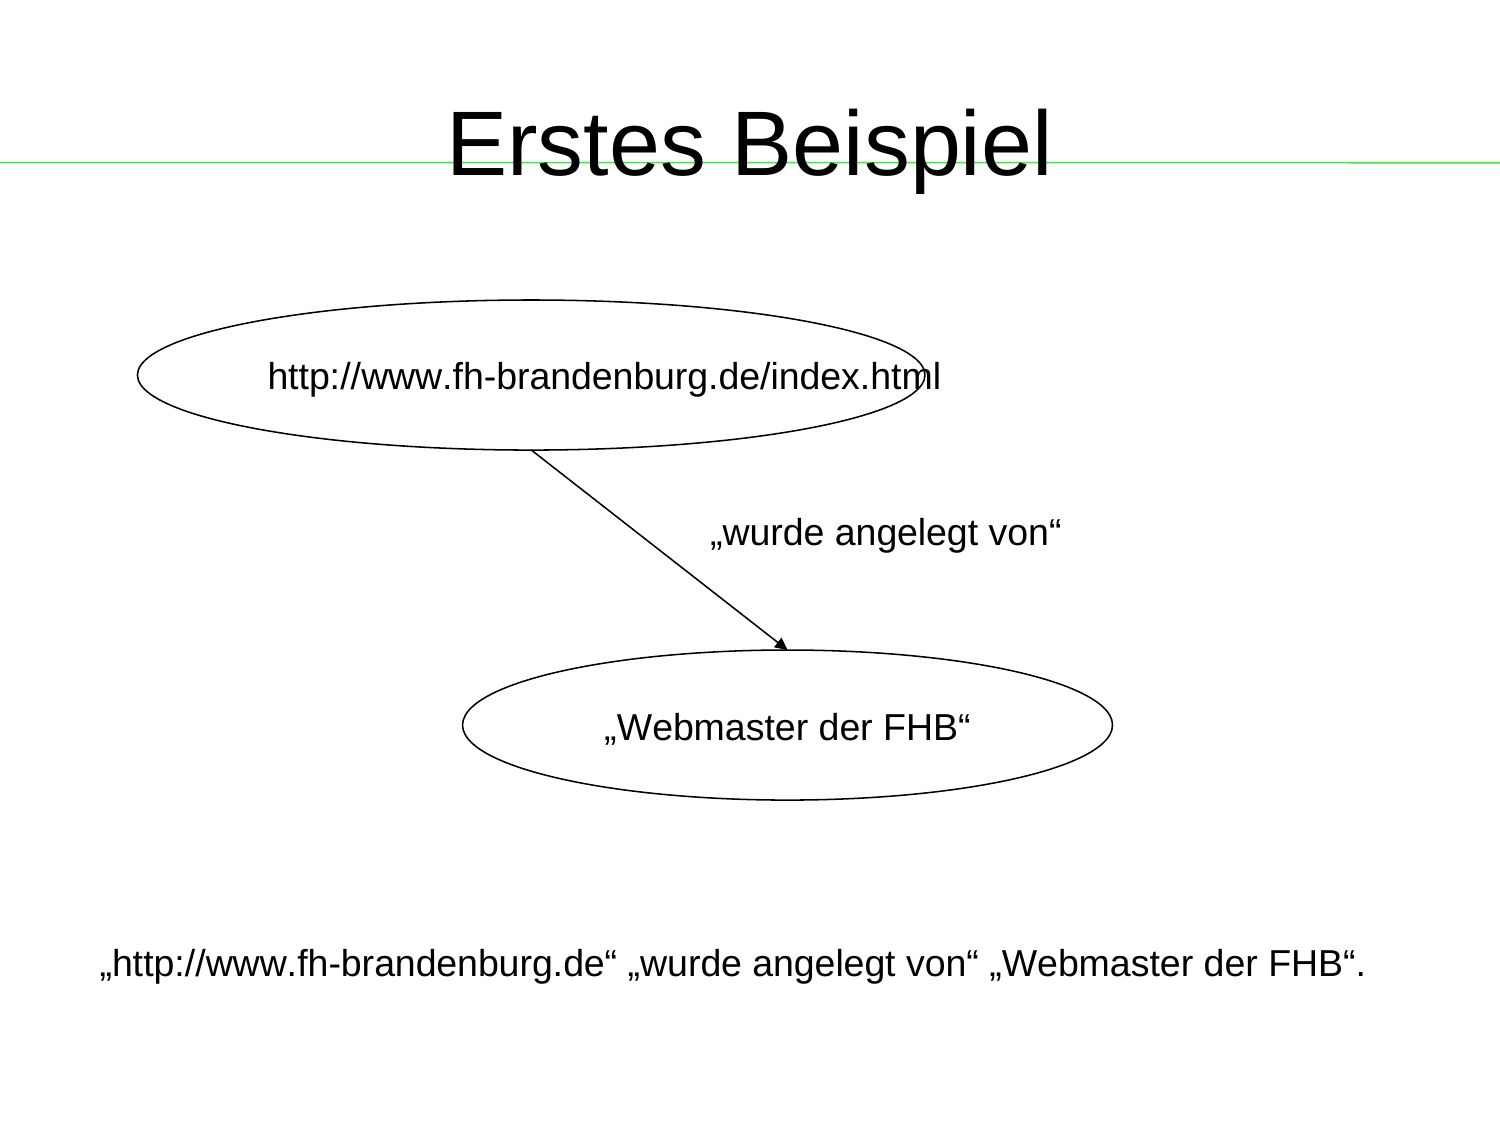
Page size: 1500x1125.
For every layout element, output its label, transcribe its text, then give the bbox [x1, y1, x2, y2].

text_box „http://www.fh-brandenburg.de“ „wurde angelegt von“ „Webmaster der FHB“. [84, 930, 1388, 992]
text_box „wurde angelegt von“ [695, 499, 1077, 561]
text_box http://www.fh-brandenburg.de/index.html [137, 299, 925, 451]
title Erstes Beispiel [75, 45, 1426, 233]
text_box „Webmaster der FHB“ [462, 650, 1113, 801]
